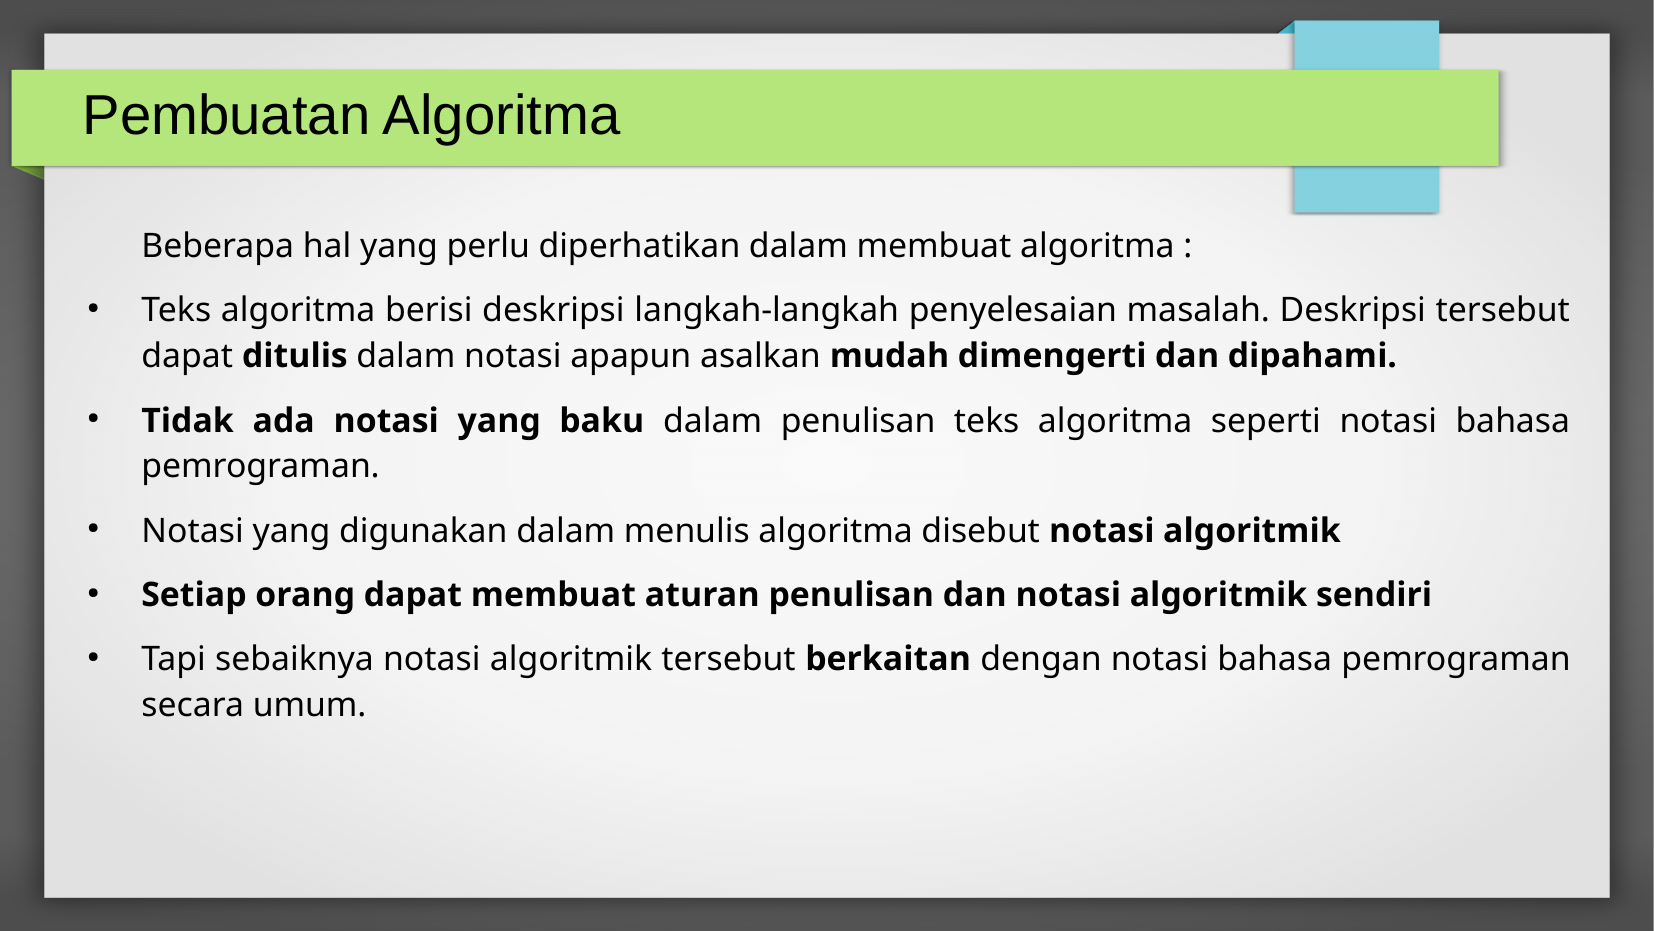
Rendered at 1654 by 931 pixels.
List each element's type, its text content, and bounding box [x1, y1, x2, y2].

title Pembuatan Algoritma [82, 70, 1264, 160]
picture [0, 0, 1654, 931]
list Beberapa hal yang perlu diperhatikan dalam membuat algoritma : Teks algoritma berisi deskripsi langkah-langkah penyelesaian masalah. Deskripsi tersebut dapat ditulis dalam notasi apapun asalkan mudah dimengerti dan dipahami. Tidak ada notasi yang baku dalam penulisan teks algoritma seperti notasi bahasa pemrograman. Notasi yang digunakan dalam menulis algoritma disebut notasi algoritmik Setiap orang dapat membuat aturan penulisan dan notasi algoritmik sendiri Tapi sebaiknya notasi algoritmik tersebut berkaitan dengan notasi bahasa pemrograman secara umum. [82, 221, 1571, 761]
